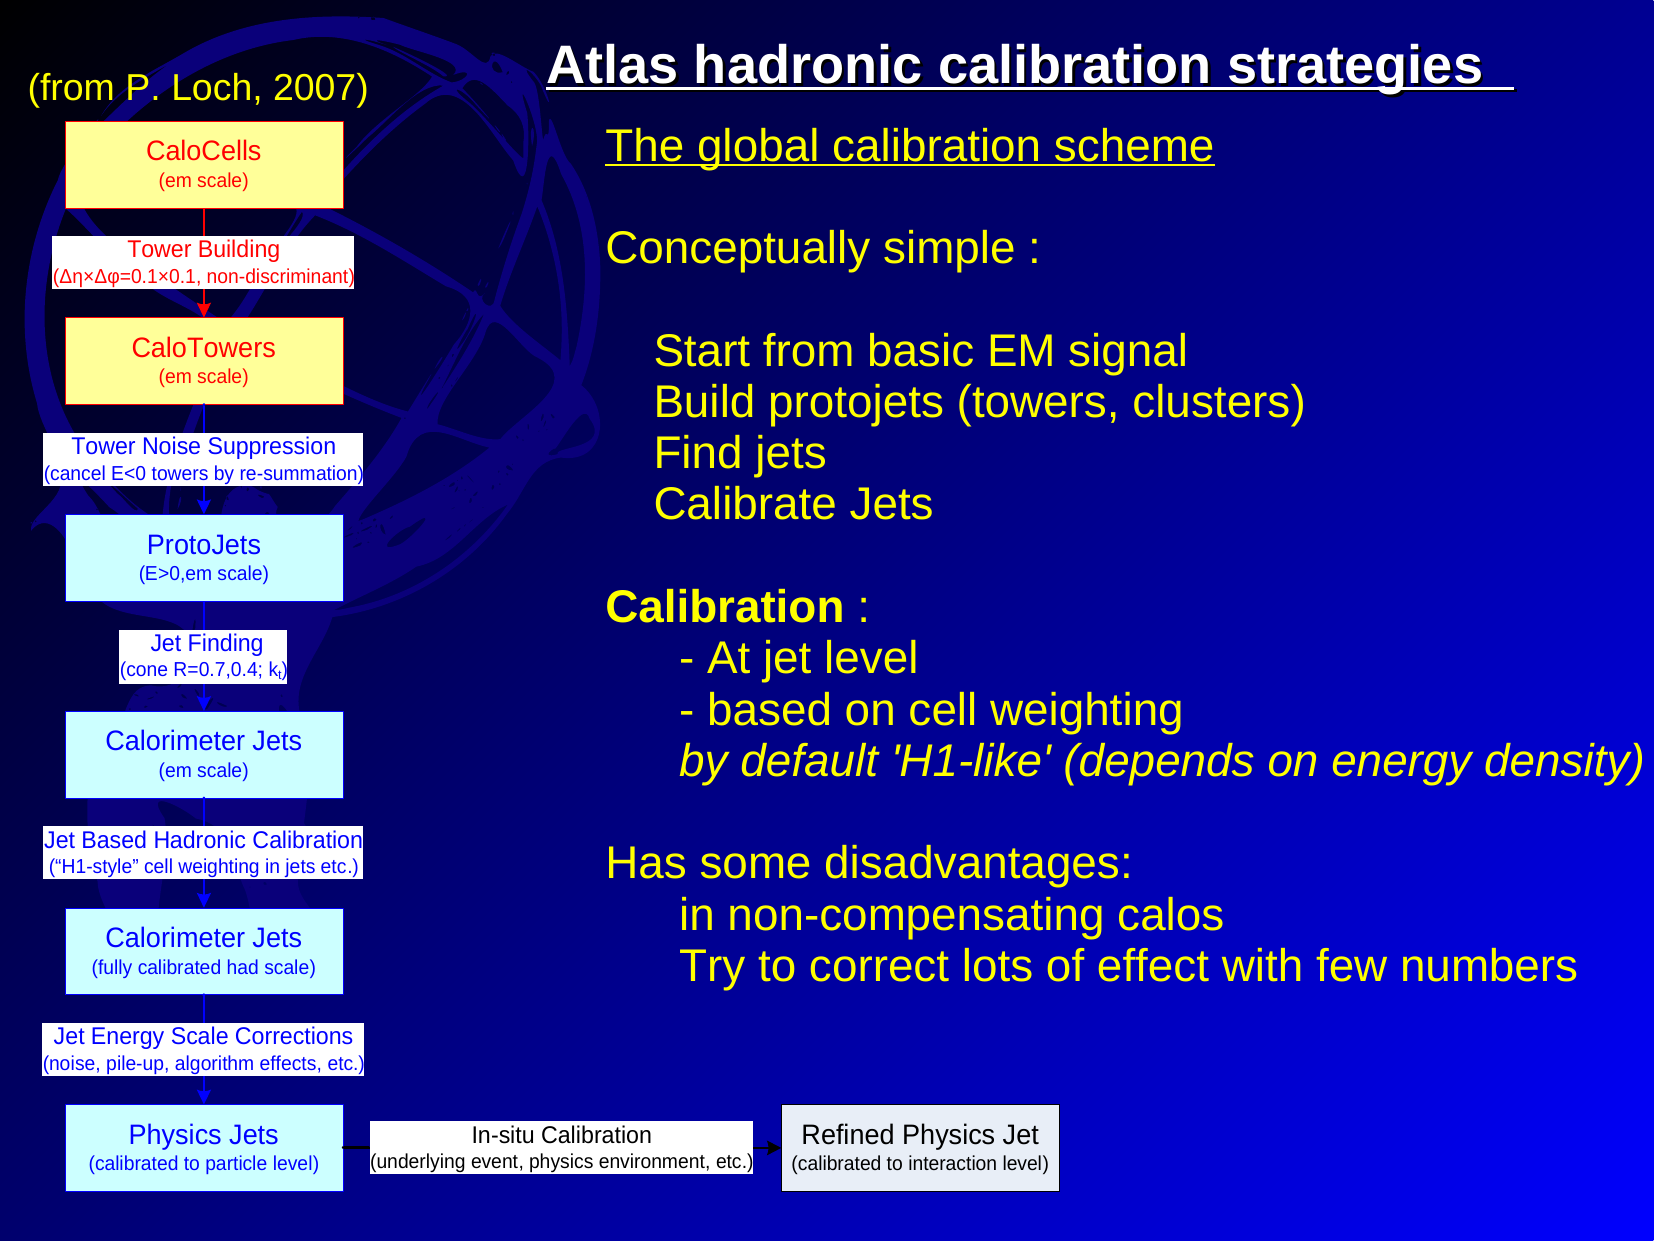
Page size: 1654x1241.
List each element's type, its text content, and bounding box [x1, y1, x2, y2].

chart [29, 118, 1063, 1241]
text_box Atlas hadronic calibration strategies [531, 27, 1530, 113]
text_box (from P. Loch, 2007) [12, 59, 384, 121]
text_box The global calibration scheme Conceptually simple : Start from basic EM signal Build protojets (towers, clusters) Find jets Calibrate Jets Calibration : - At jet level - based on cell weighting by default 'H1-like' (depends on energy density) Has some disadvantages: in non-compensating calos Try to correct lots of effect with few numbers [590, 112, 1654, 1100]
